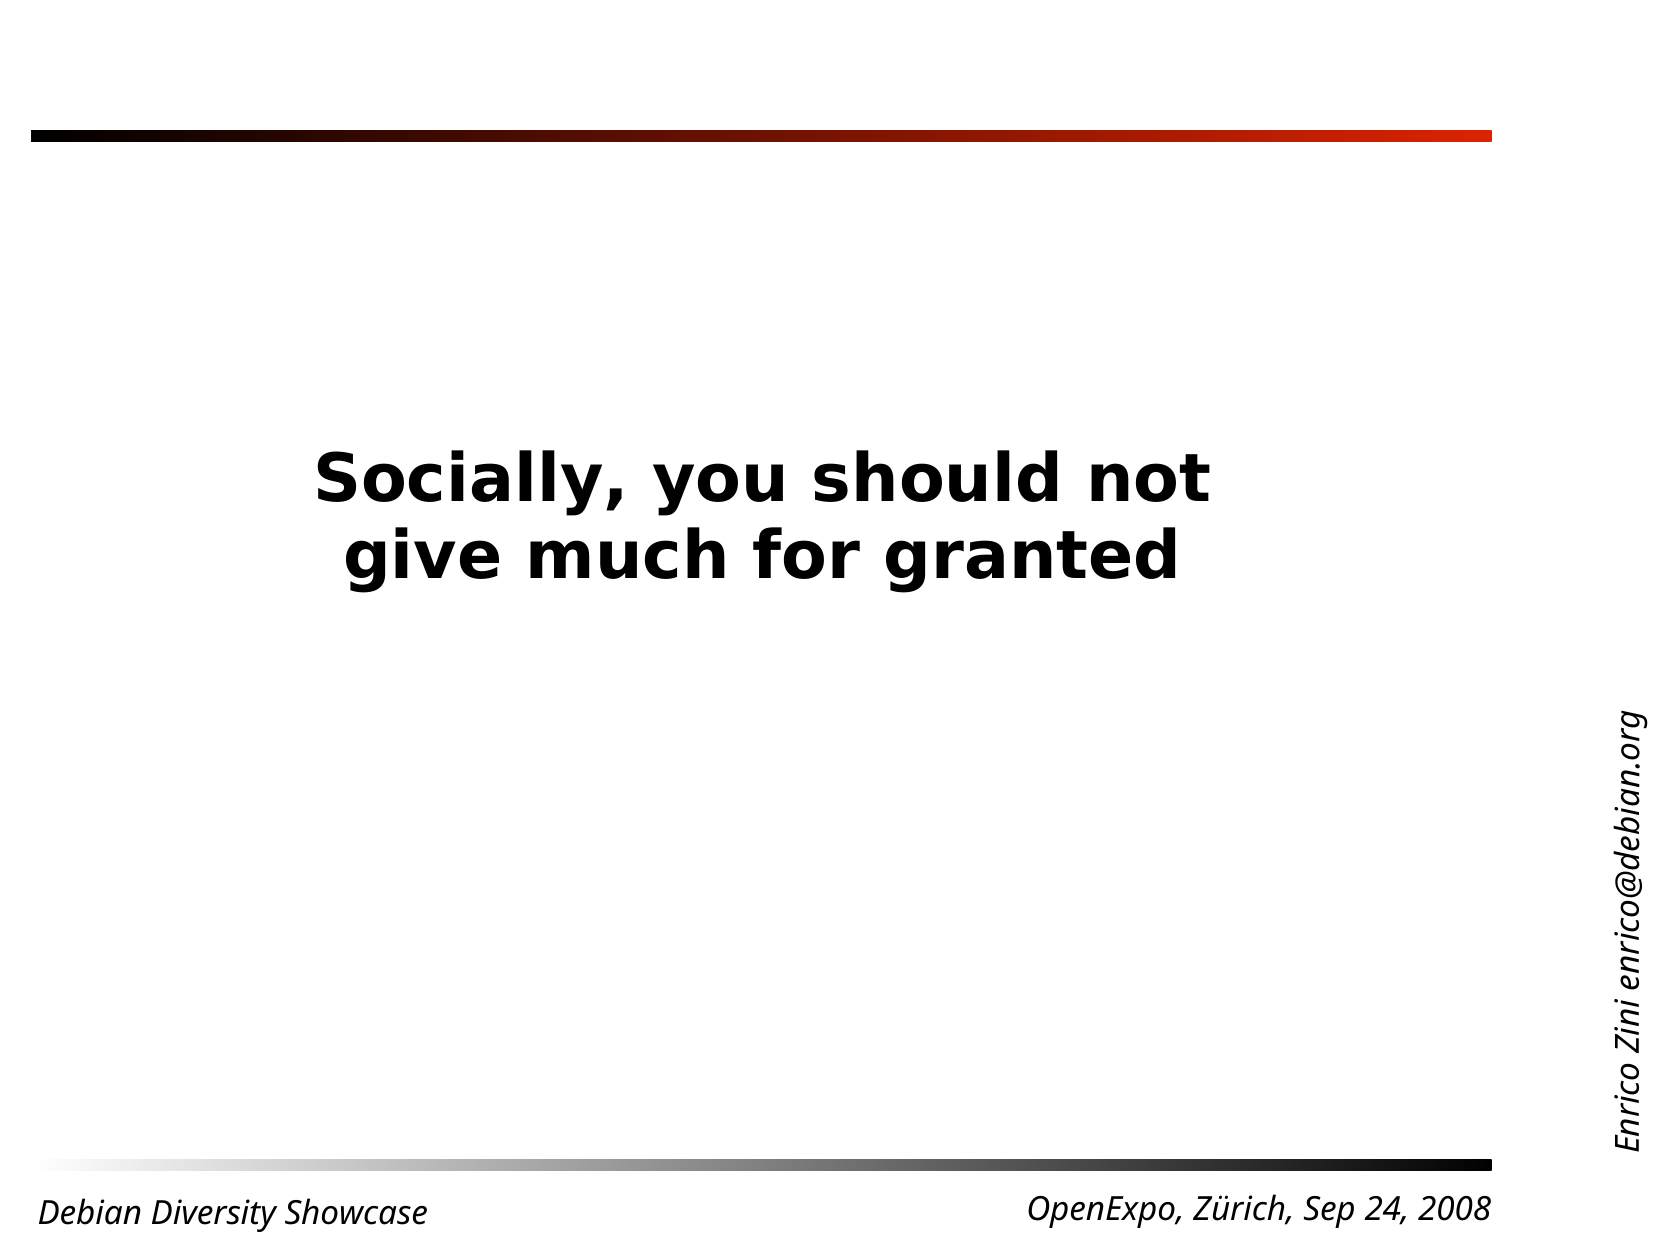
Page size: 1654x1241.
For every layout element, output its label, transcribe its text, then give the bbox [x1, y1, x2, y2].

text_box Socially, you should not give much for granted [30, 439, 1495, 595]
